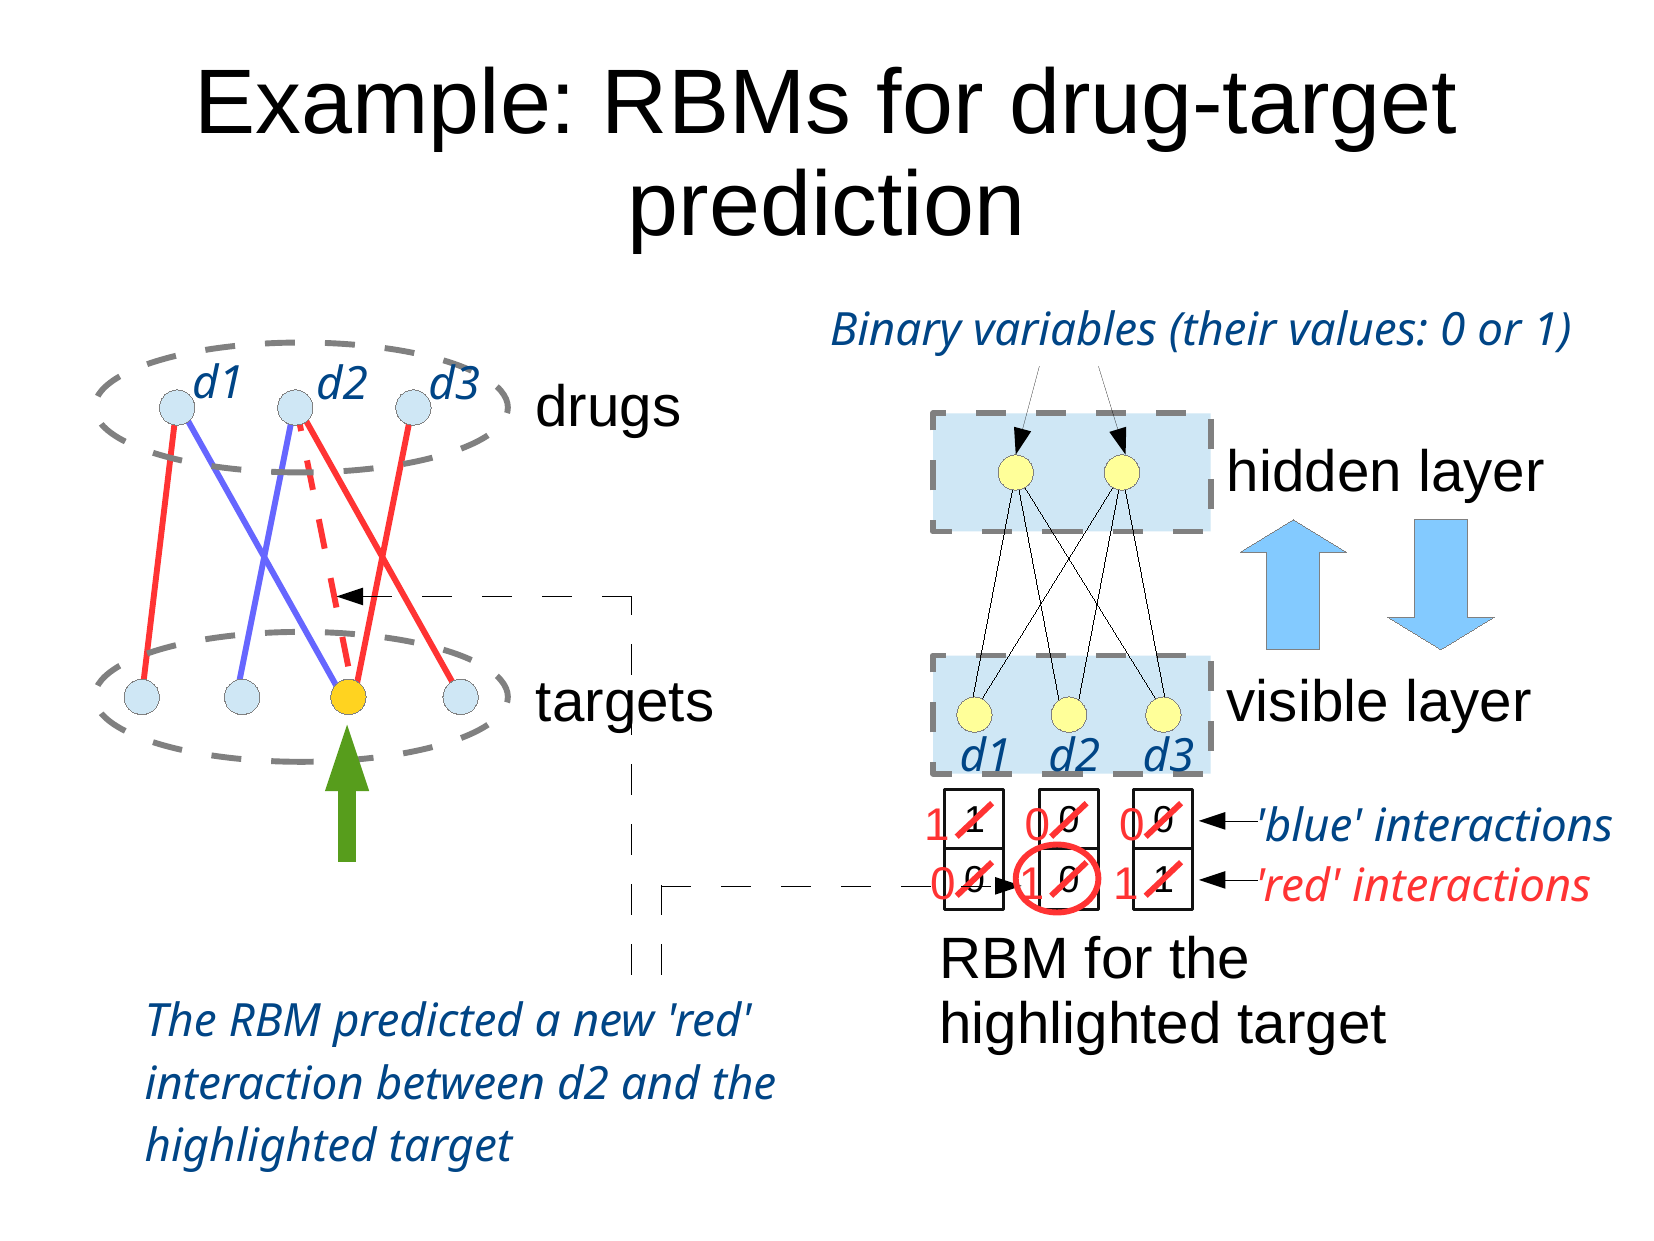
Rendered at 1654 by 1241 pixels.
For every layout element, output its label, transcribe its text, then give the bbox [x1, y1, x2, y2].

text_box Binary variables (their values: 0 or 1) [814, 289, 1654, 365]
text_box 0 [1104, 791, 1160, 858]
text_box 0 [1066, 809, 1072, 817]
text_box 'red' interactions [1240, 844, 1629, 920]
text_box The RBM predicted a new 'red' interaction between d2 and the highlighted target [129, 980, 876, 1176]
text_box targets [520, 661, 730, 742]
text_box d2 [301, 342, 387, 418]
text_box hidden layer [1212, 431, 1561, 511]
text_box 0 [1009, 791, 1066, 850]
text_box 'blue' interactions [1240, 785, 1646, 861]
text_box d3 [413, 342, 499, 418]
text_box 1 [944, 789, 1004, 848]
text_box 0 [1160, 820, 1169, 830]
text_box 0 [1065, 880, 1074, 890]
text_box 1 [1003, 889, 1060, 917]
text_box [395, 389, 428, 426]
text_box [224, 679, 260, 715]
text_box 0 [1084, 848, 1099, 862]
text_box 0 [973, 879, 980, 886]
text_box d1 [944, 714, 1019, 790]
text_box 1 [909, 791, 965, 858]
text_box 0 [965, 848, 1004, 910]
text_box 0 [1063, 869, 1072, 879]
text_box 0 [1046, 848, 1066, 858]
title Example: RBMs for drug-target prediction [82, 49, 1571, 257]
text_box 0 [1083, 895, 1098, 910]
text_box [277, 389, 310, 426]
text_box 1 [1003, 850, 1027, 882]
text_box 0 [1160, 809, 1167, 818]
text_box d2 [1033, 714, 1119, 790]
text_box d1 [177, 342, 251, 418]
text_box [933, 413, 1211, 532]
text_box 1 [1098, 850, 1154, 917]
text_box [124, 679, 160, 715]
text_box 1 [1154, 848, 1193, 910]
text_box 0 [1133, 789, 1193, 848]
text_box 0 [1039, 789, 1099, 848]
text_box 0 [1066, 821, 1074, 830]
text_box [442, 679, 479, 715]
text_box 0 [915, 850, 971, 917]
text_box 1 [1019, 850, 1060, 909]
text_box 0 [1060, 849, 1095, 909]
text_box [1240, 519, 1347, 650]
text_box [1387, 519, 1495, 650]
text_box [330, 679, 367, 715]
text_box d3 [1128, 714, 1214, 790]
text_box [933, 655, 1211, 774]
text_box 0 [971, 869, 978, 877]
text_box visible layer [1211, 661, 1548, 742]
text_box RBM for the highlighted target [924, 918, 1403, 1063]
text_box [159, 389, 192, 426]
text_box drugs [520, 366, 697, 446]
